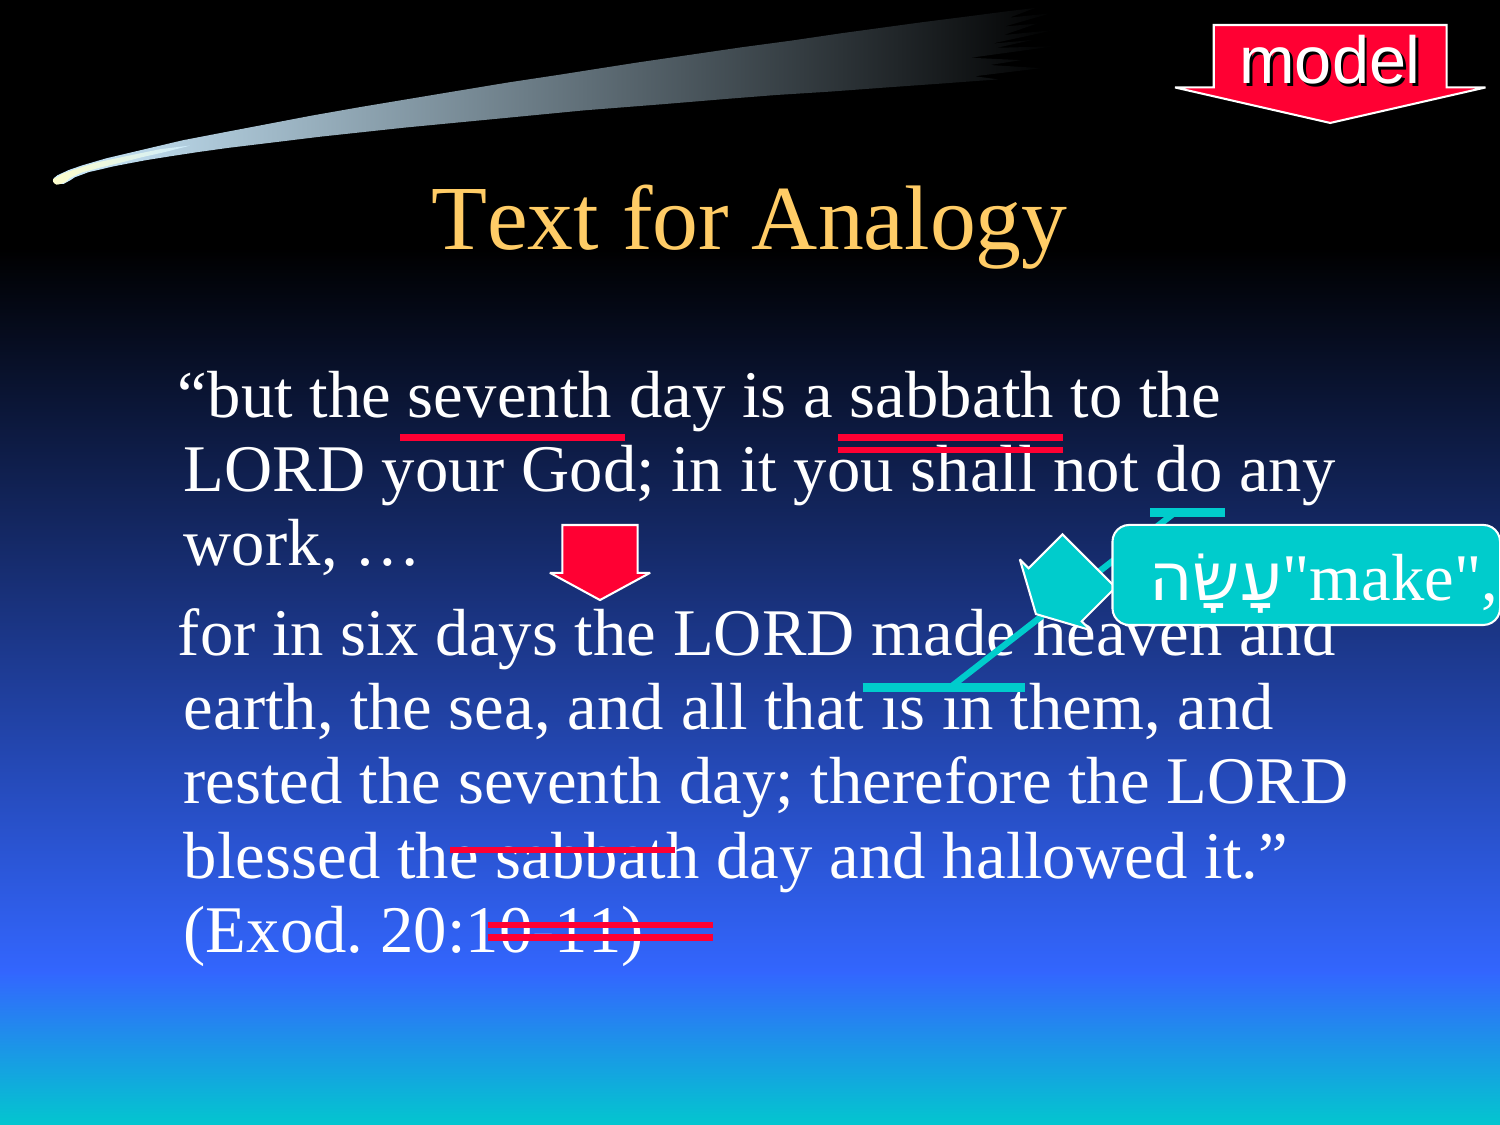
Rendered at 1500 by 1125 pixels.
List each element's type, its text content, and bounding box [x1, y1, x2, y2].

text_box [549, 525, 651, 601]
text_box model [1175, 24, 1486, 123]
title Text for Analogy [112, 124, 1388, 313]
text_box [1019, 534, 1112, 631]
text_box עָשָׂה"make", [1112, 524, 1500, 625]
list “but the seventh day is a sabbath to the LORD your God; in it you shall not do any work, … for in six days the LORD made heaven and earth, the sea, and all that is in them, and rested the seventh day; therefore the LORD blessed the sabbath day and hallowed it.” (Exod. 20:10-11) [112, 350, 1388, 1026]
